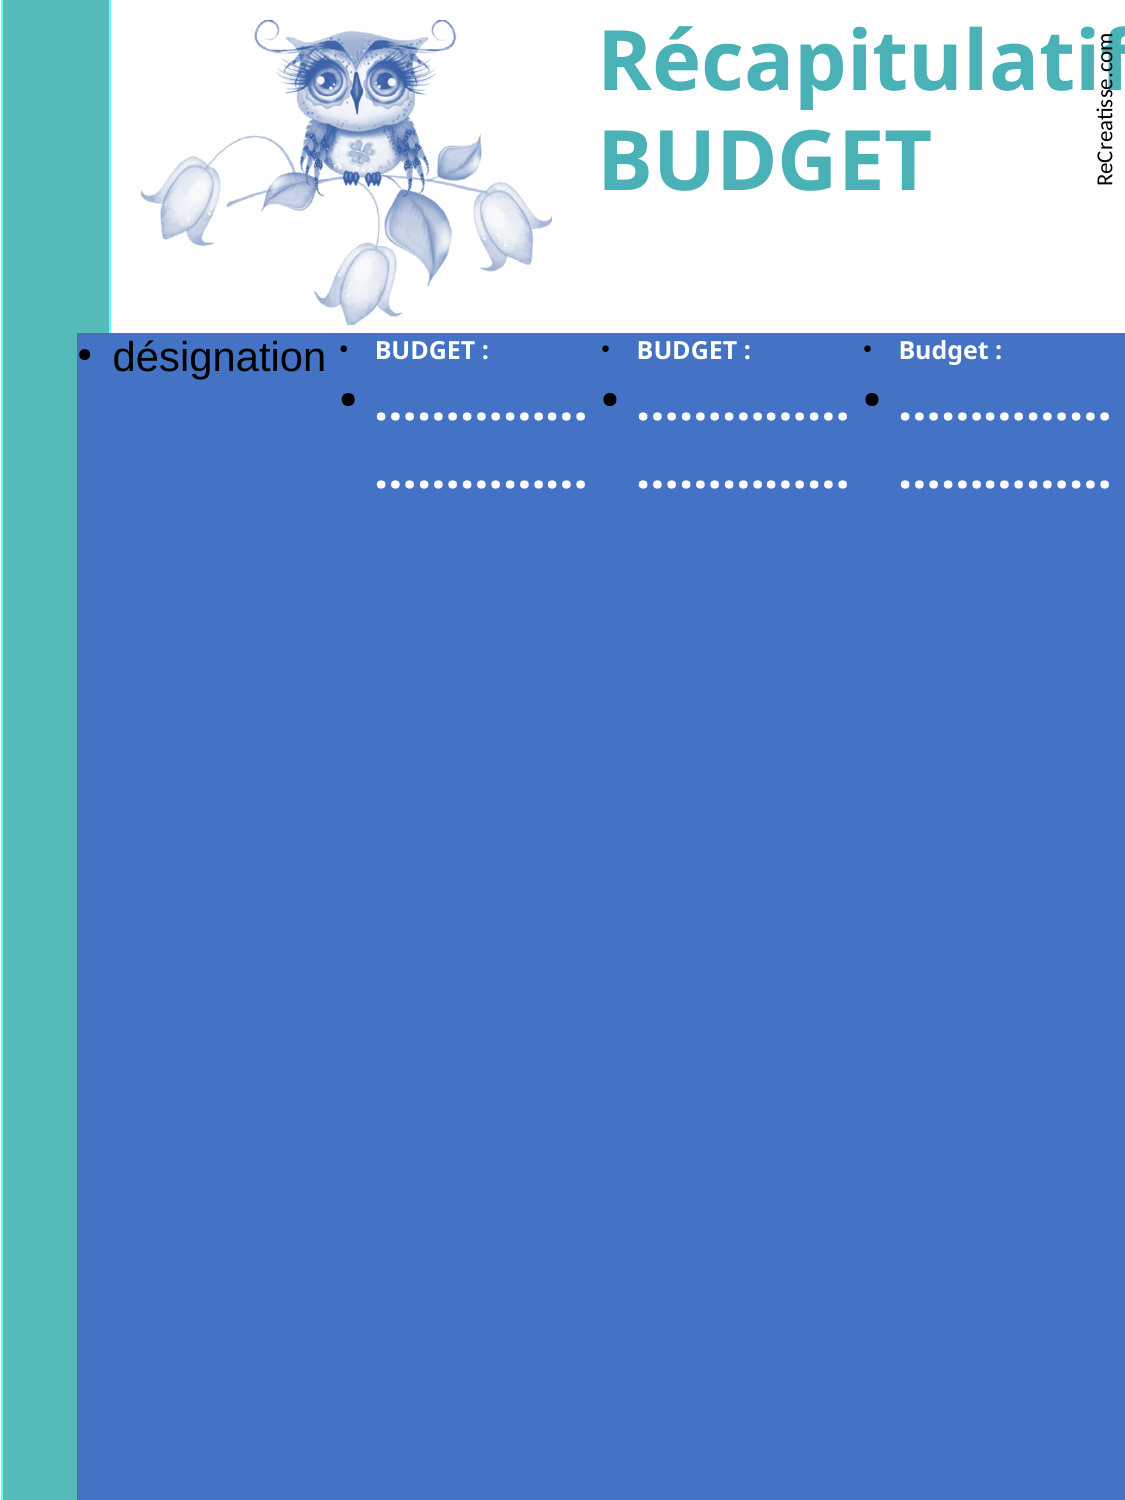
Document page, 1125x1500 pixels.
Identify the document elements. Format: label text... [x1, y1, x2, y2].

table_cell [77, 1281, 339, 1429]
table_cell [601, 838, 863, 986]
table_cell [339, 1281, 601, 1429]
table_cell [601, 986, 863, 1134]
table_cell [863, 838, 1125, 986]
table_cell [601, 1281, 863, 1429]
text_box ReCreatisse.com [1082, 18, 1125, 202]
table_cell [77, 1134, 339, 1281]
table_cell [339, 691, 601, 838]
picture [141, 20, 552, 325]
table_cell [863, 1281, 1125, 1429]
table_header Budget : ………………………………….. [863, 333, 1125, 543]
table_cell [601, 543, 863, 691]
table_cell [601, 1134, 863, 1281]
table_cell [339, 1429, 601, 1500]
table_cell [77, 838, 339, 986]
table_cell [863, 1134, 1125, 1281]
table_cell [339, 838, 601, 986]
table_cell [77, 1429, 339, 1500]
table_header désignation [77, 333, 339, 543]
text_box [2, 0, 110, 1500]
table_cell [339, 986, 601, 1134]
table_cell [863, 986, 1125, 1134]
table_cell [601, 691, 863, 838]
table_cell [339, 1134, 601, 1281]
table_cell [77, 691, 339, 838]
table_cell [77, 543, 339, 691]
table_cell [863, 1429, 1125, 1500]
table_header BUDGET : ……………………………………… [601, 333, 863, 543]
table_cell [863, 691, 1125, 838]
table_cell [601, 1429, 863, 1500]
table_header BUDGET : ……………………………………… [339, 333, 601, 543]
table_cell [863, 543, 1125, 691]
table_cell [339, 543, 601, 691]
text_box Récapitulatif BUDGET [583, 0, 1125, 215]
table_cell [77, 986, 339, 1134]
